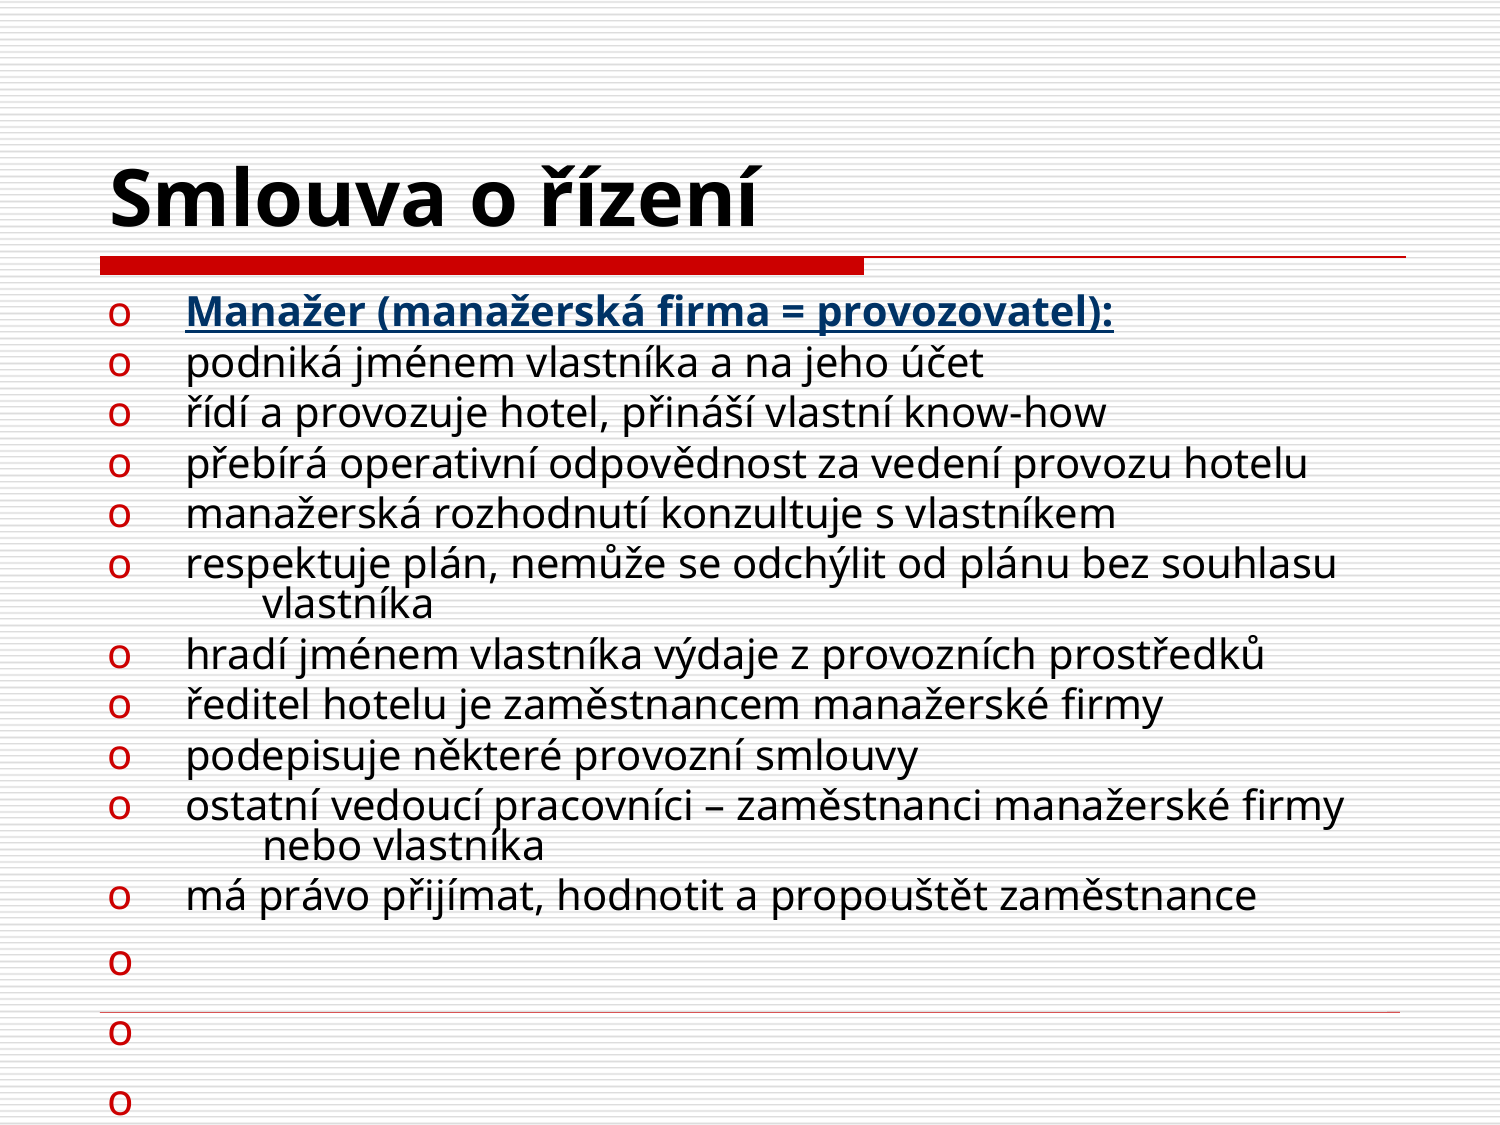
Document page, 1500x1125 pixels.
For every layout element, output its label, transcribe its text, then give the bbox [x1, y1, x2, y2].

picture [0, 0, 1500, 1125]
list Manažer (manažerská firma = provozovatel): podniká jménem vlastníka a na jeho účet řídí a provozuje hotel, přináší vlastní know-how přebírá operativní odpovědnost za vedení provozu hotelu manažerská rozhodnutí konzultuje s vlastníkem respektuje plán, nemůže se odchýlit od plánu bez souhlasu vlastníka hradí jménem vlastníka výdaje z provozních prostředků ředitel hotelu je zaměstnancem manažerské firmy podepisuje některé provozní smlouvy ostatní vedoucí pracovníci – zaměstnanci manažerské firmy nebo vlastníka má právo přijímat, hodnotit a propouštět zaměstnance [92, 287, 1406, 988]
title Smlouva o řízení [94, 50, 1407, 250]
